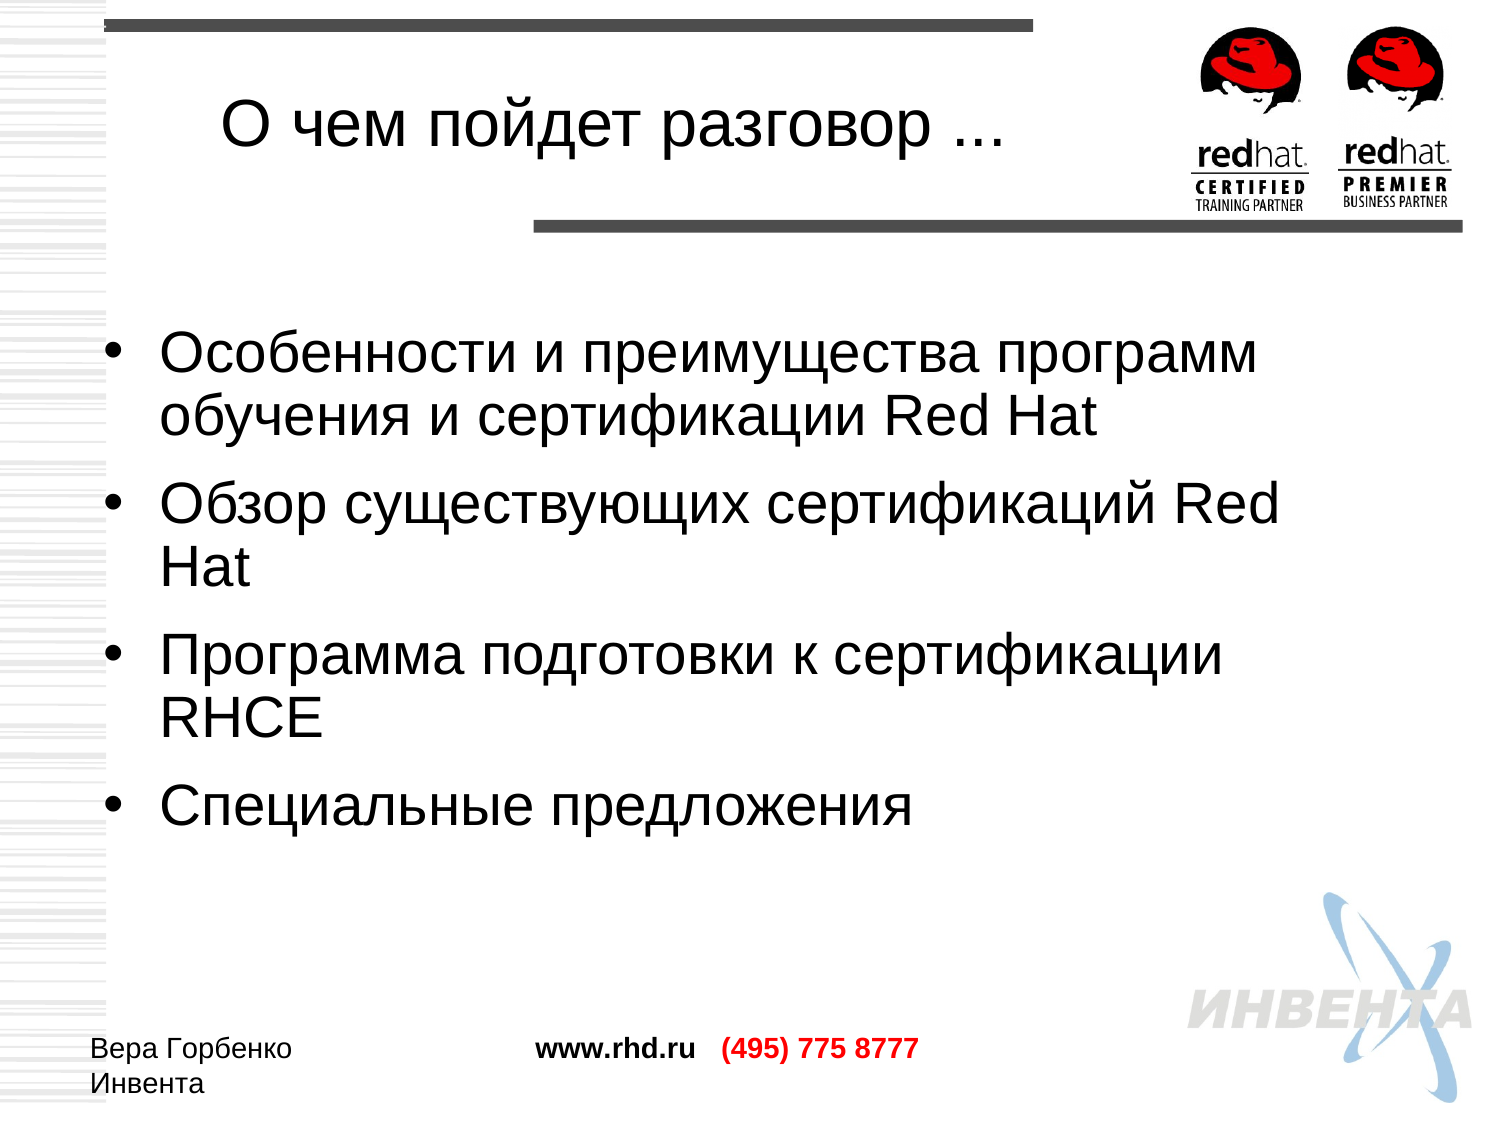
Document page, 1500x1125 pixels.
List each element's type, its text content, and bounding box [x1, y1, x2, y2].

picture [1338, 26, 1452, 207]
picture [1191, 27, 1309, 211]
list Особенности и преимущества программ обучения и сертификации Red Hat Обзор существующих сертификаций Red Hat Программа подготовки к сертификации RHCE Специальные предложения [88, 314, 1366, 882]
title О чем пойдет разговор ... [76, 54, 1152, 185]
text_box www.rhd.ru (495) 775 8777 [512, 1024, 988, 1103]
picture [1187, 892, 1472, 1103]
text_box Вера Горбенко Инвента [74, 1024, 426, 1125]
